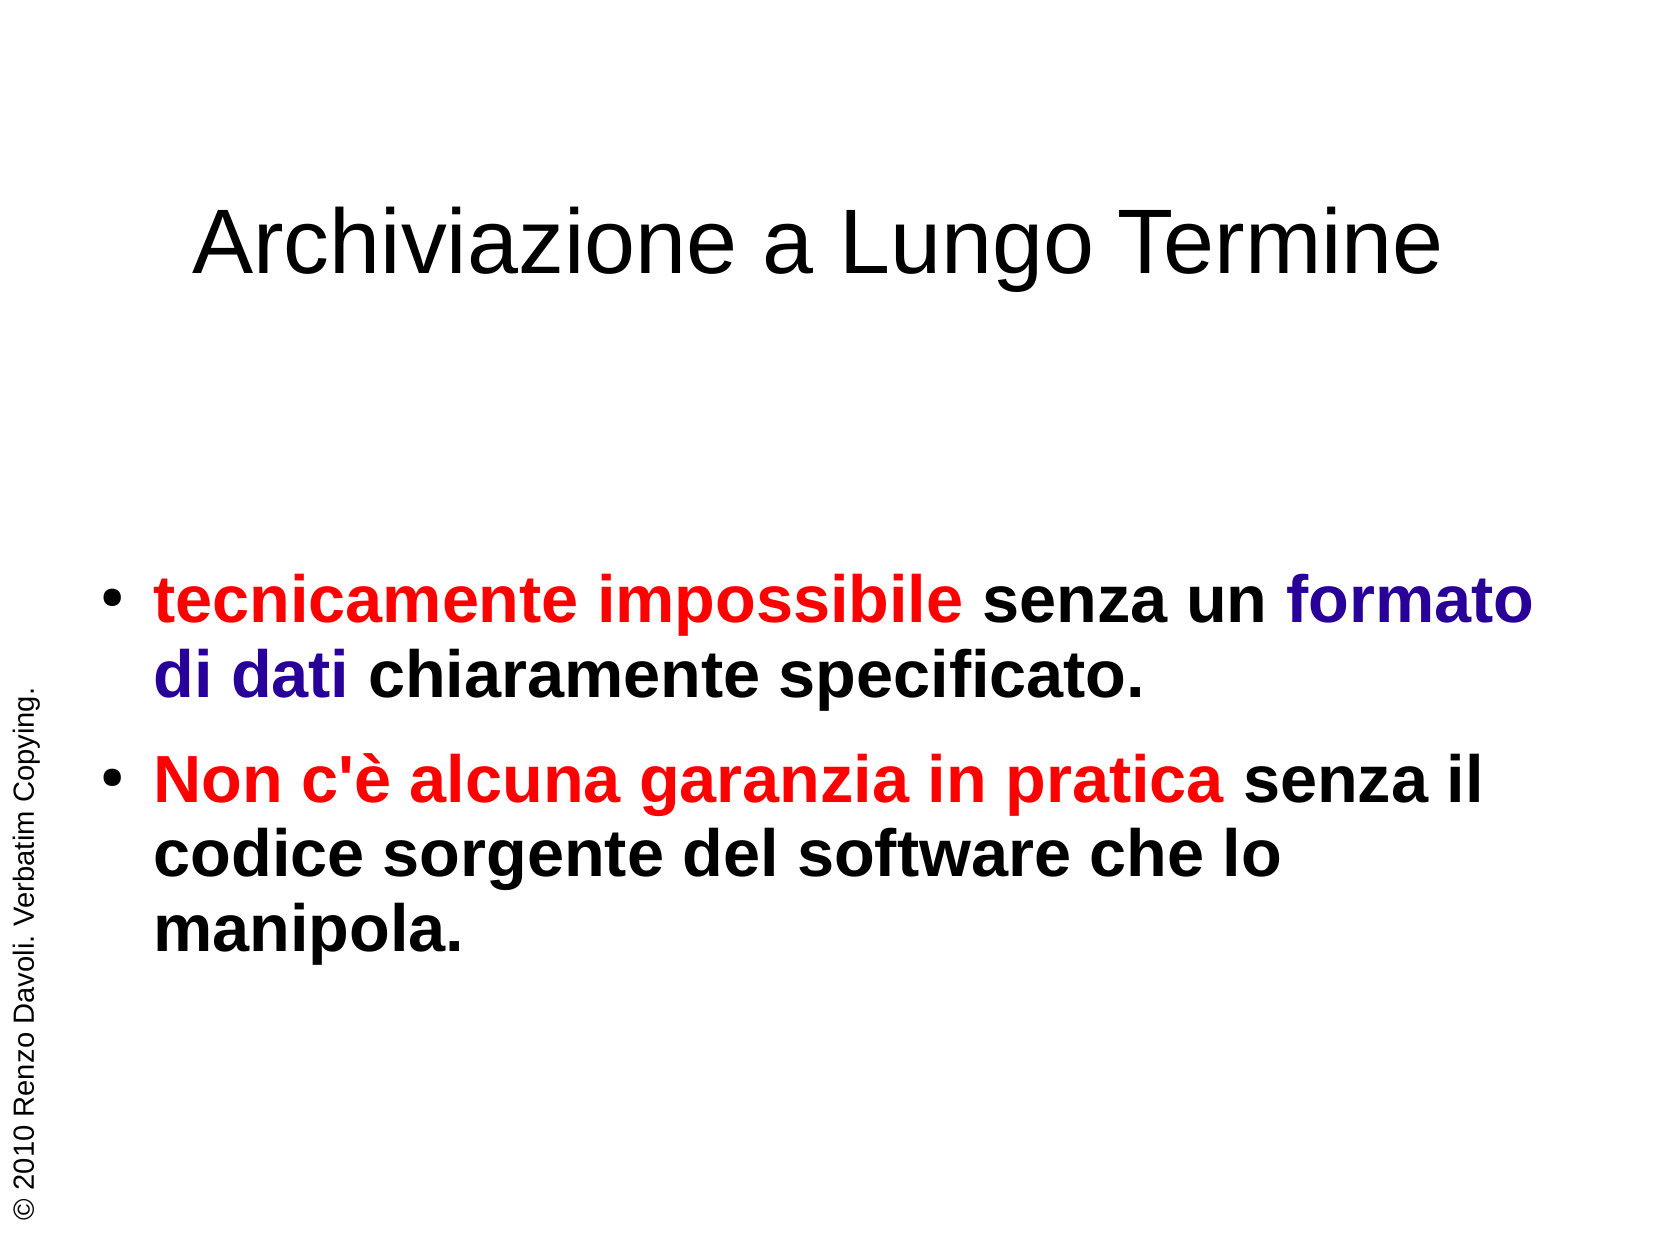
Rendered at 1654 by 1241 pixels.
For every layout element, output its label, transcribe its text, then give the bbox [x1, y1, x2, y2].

list tecnicamente impossibile senza un formato di dati chiaramente specificato. Non c'è alcuna garanzia in pratica senza il codice sorgente del software che lo manipola. [82, 562, 1571, 1094]
title Archiviazione a Lungo Termine [75, 145, 1564, 338]
